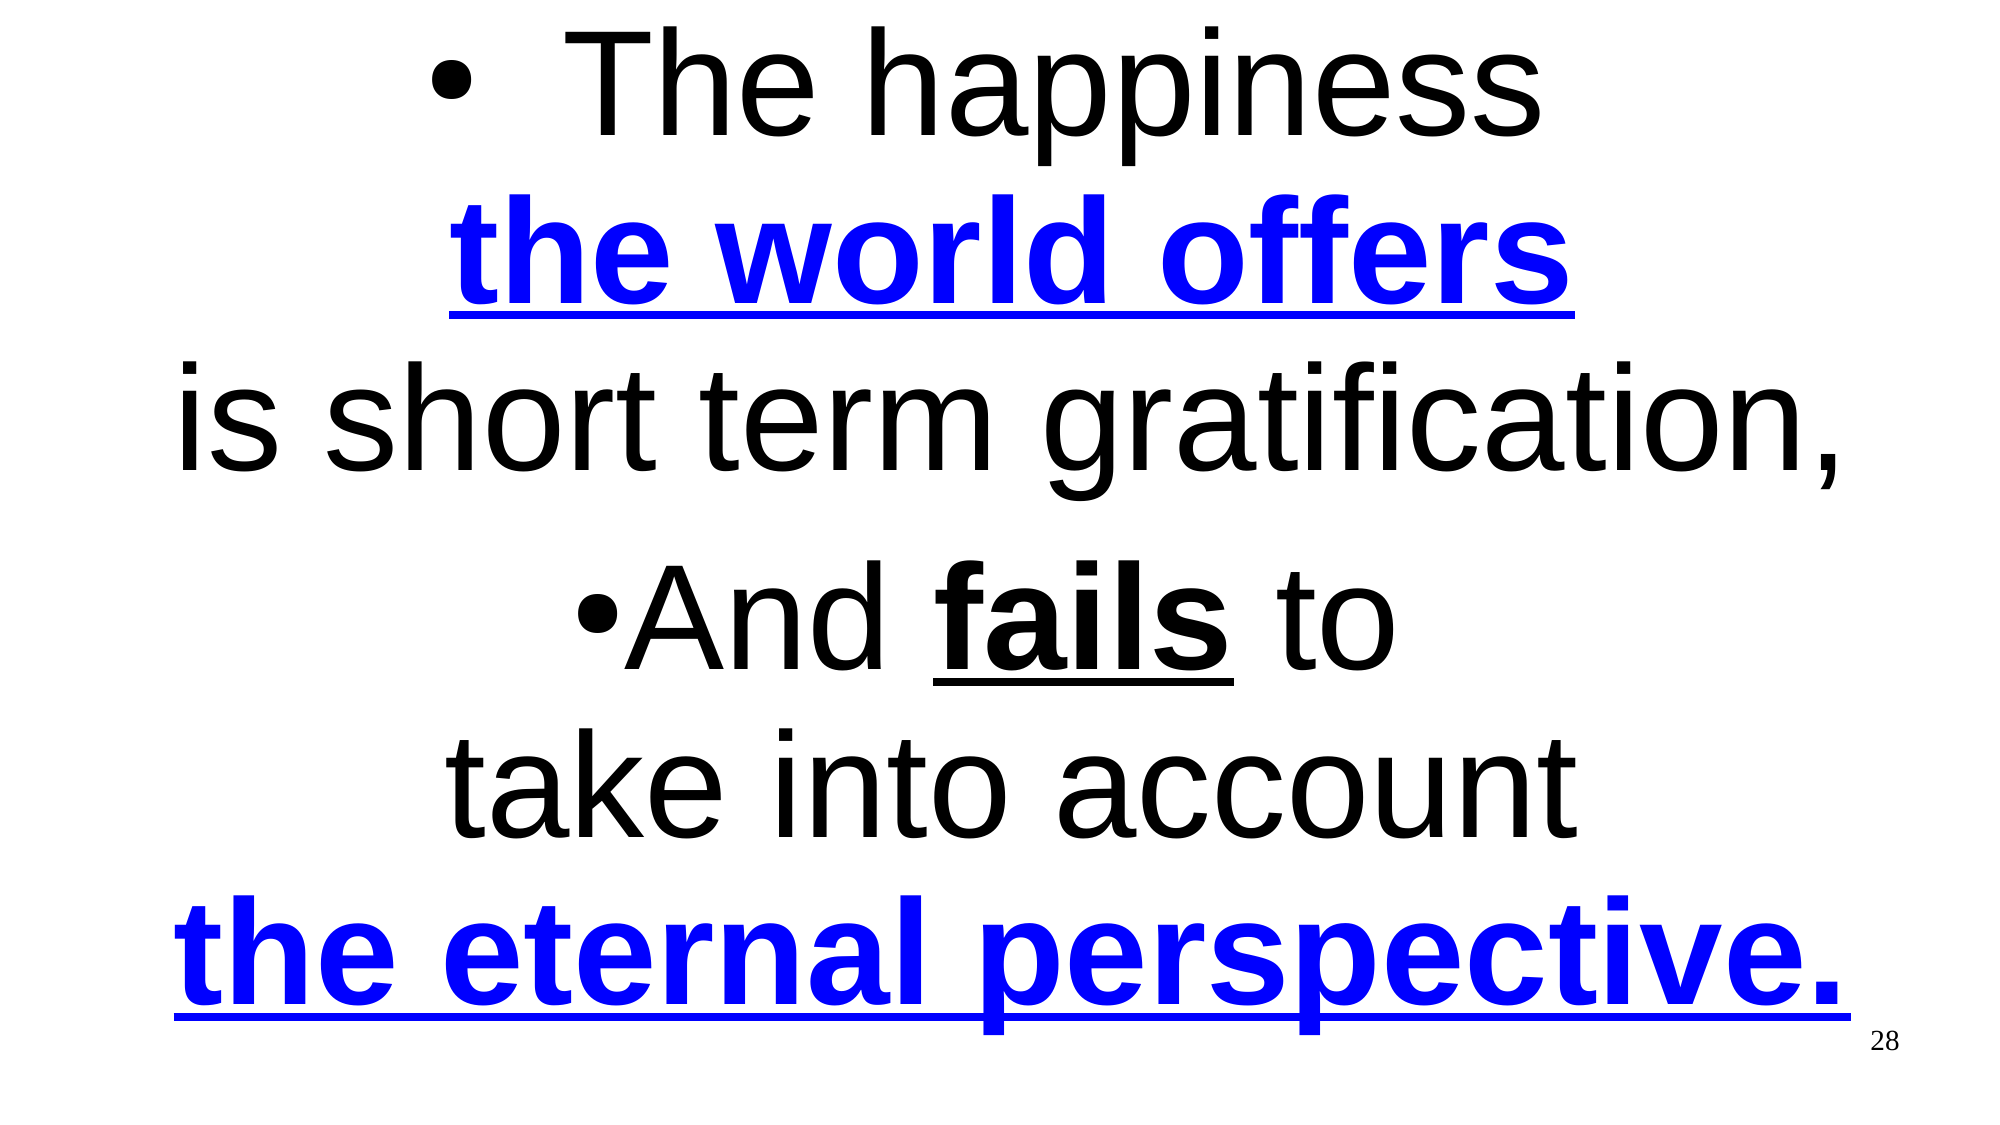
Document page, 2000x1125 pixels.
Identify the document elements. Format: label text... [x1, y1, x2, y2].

list The happiness the world offers is short term gratification, And fails to take into account the eternal perspective. [0, 0, 1996, 1123]
